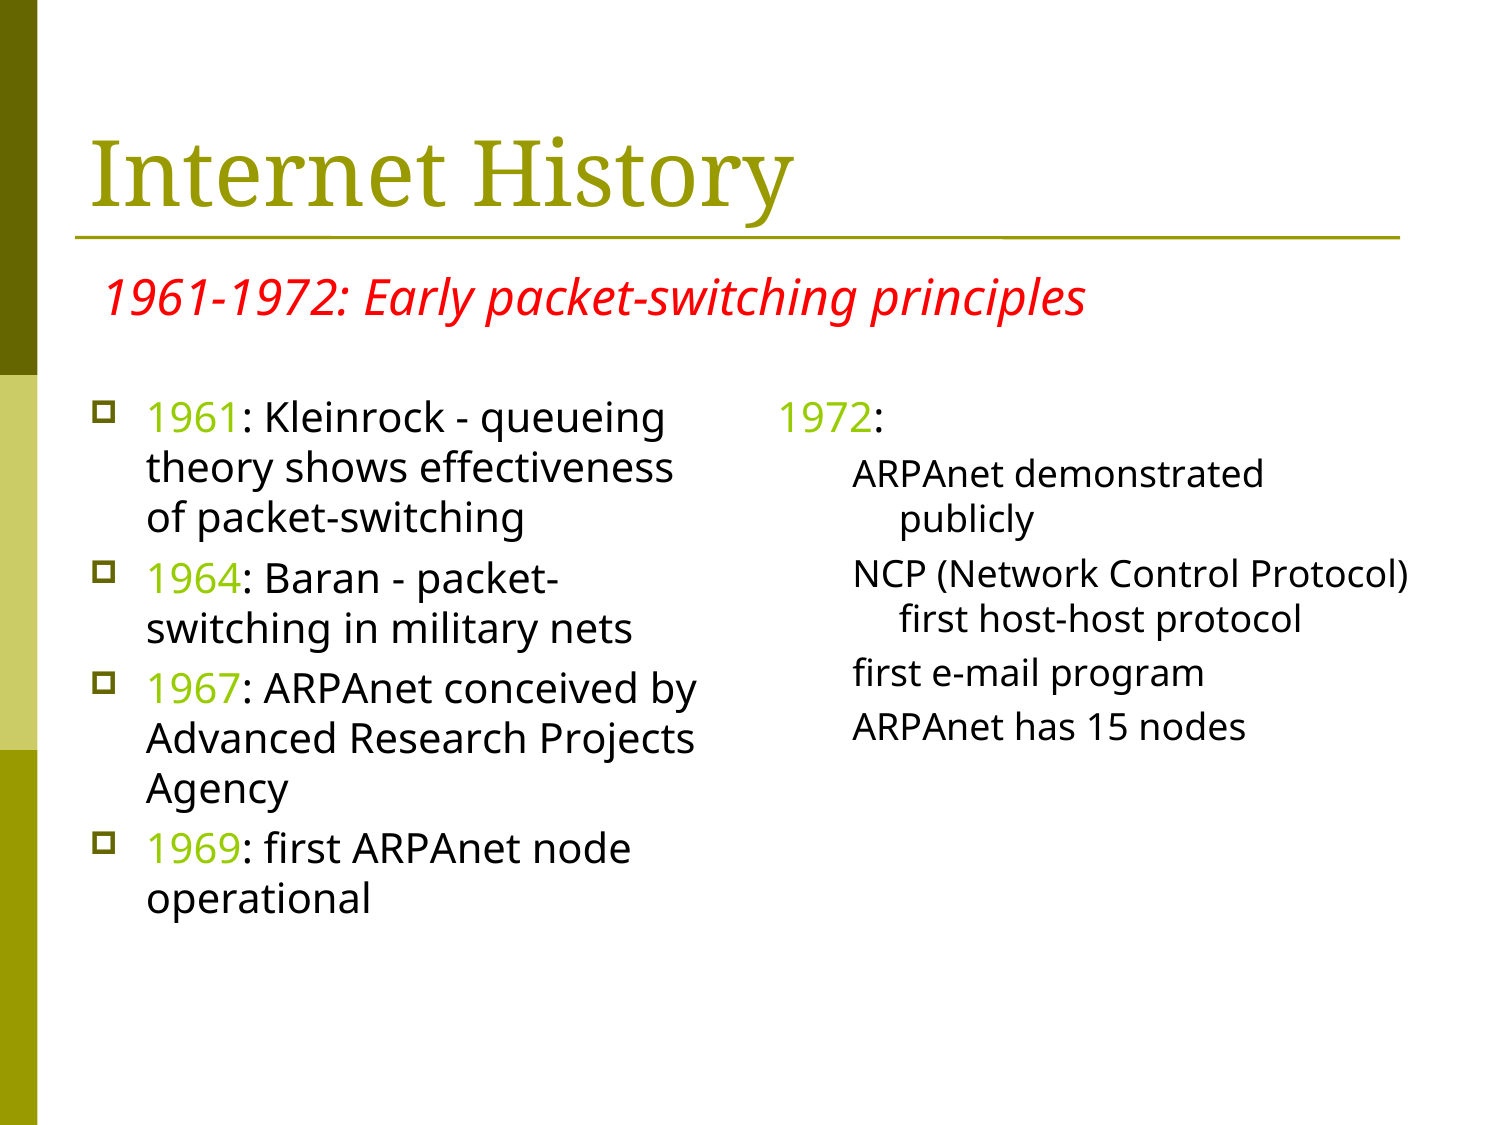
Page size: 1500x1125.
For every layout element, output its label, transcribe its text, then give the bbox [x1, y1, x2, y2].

list 1972: ARPAnet demonstrated publicly NCP (Network Control Protocol) first host-host protocol first e-mail program ARPAnet has 15 nodes [762, 262, 1426, 1006]
list 1961: Kleinrock - queueing theory shows effectiveness of packet-switching 1964: Baran - packet-switching in military nets 1967: ARPAnet conceived by Advanced Research Projects Agency 1969: first ARPAnet node operational [75, 262, 738, 1006]
text_box 1961-1972: Early packet-switching principles [86, 249, 1361, 357]
title Internet History [75, 45, 1426, 233]
